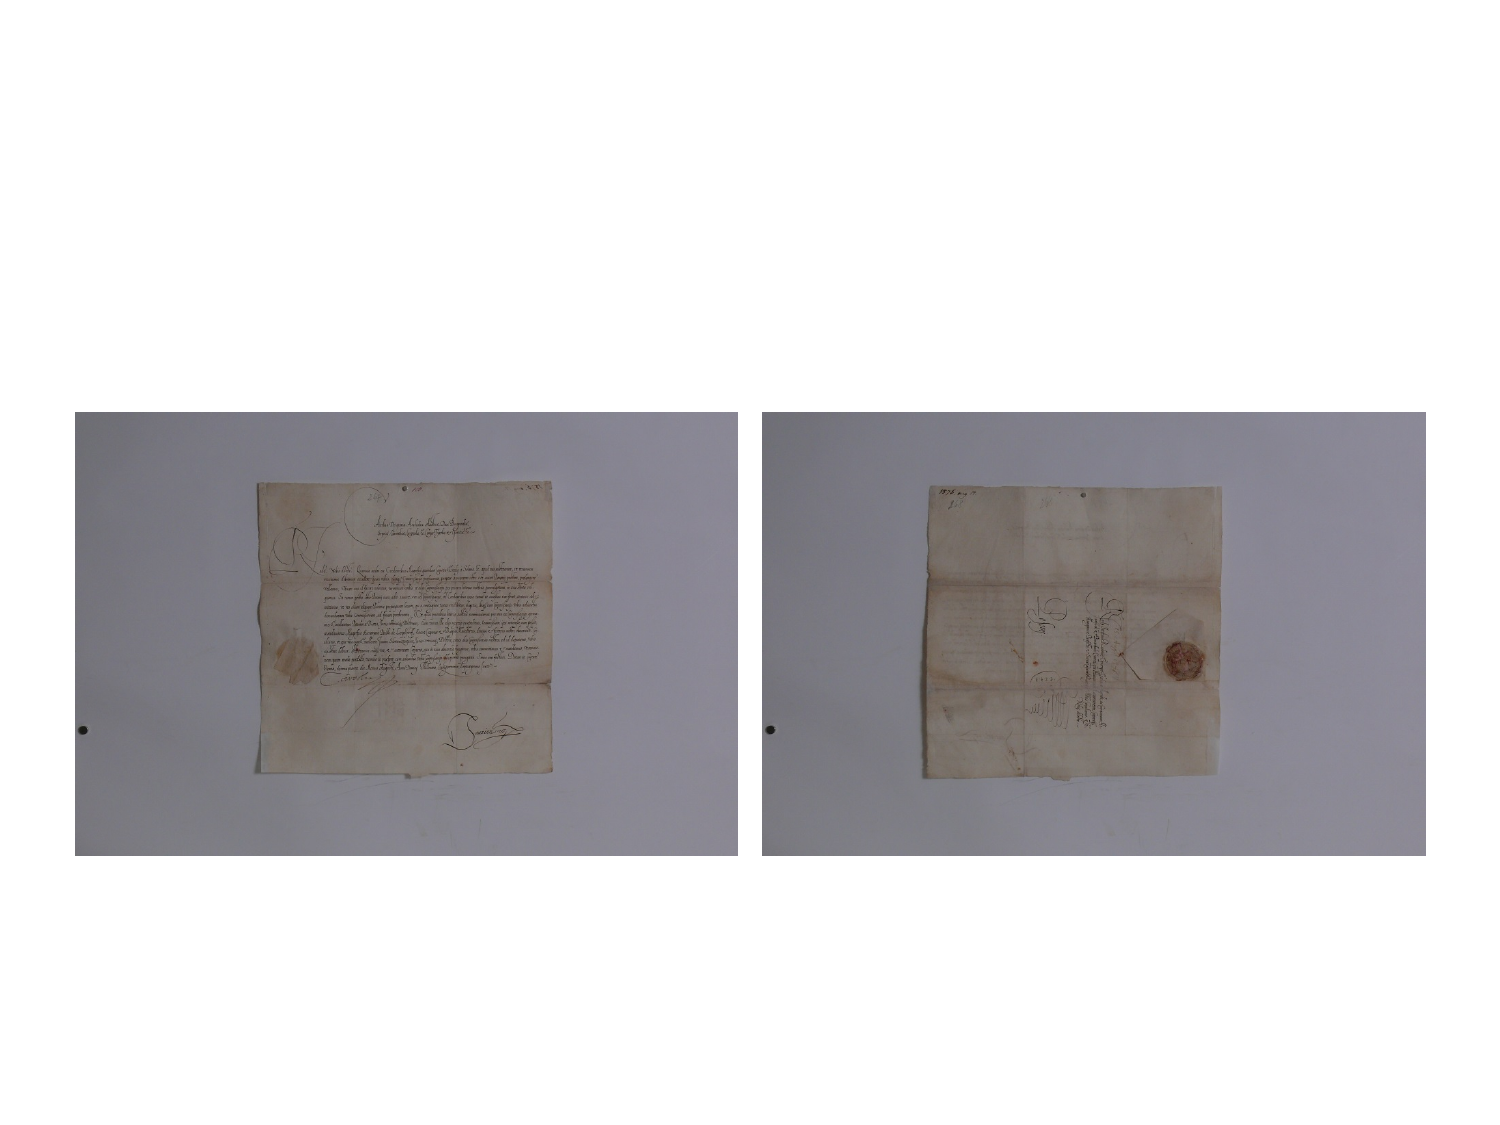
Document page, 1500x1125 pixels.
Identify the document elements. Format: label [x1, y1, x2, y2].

picture [75, 412, 738, 856]
picture [762, 412, 1426, 856]
